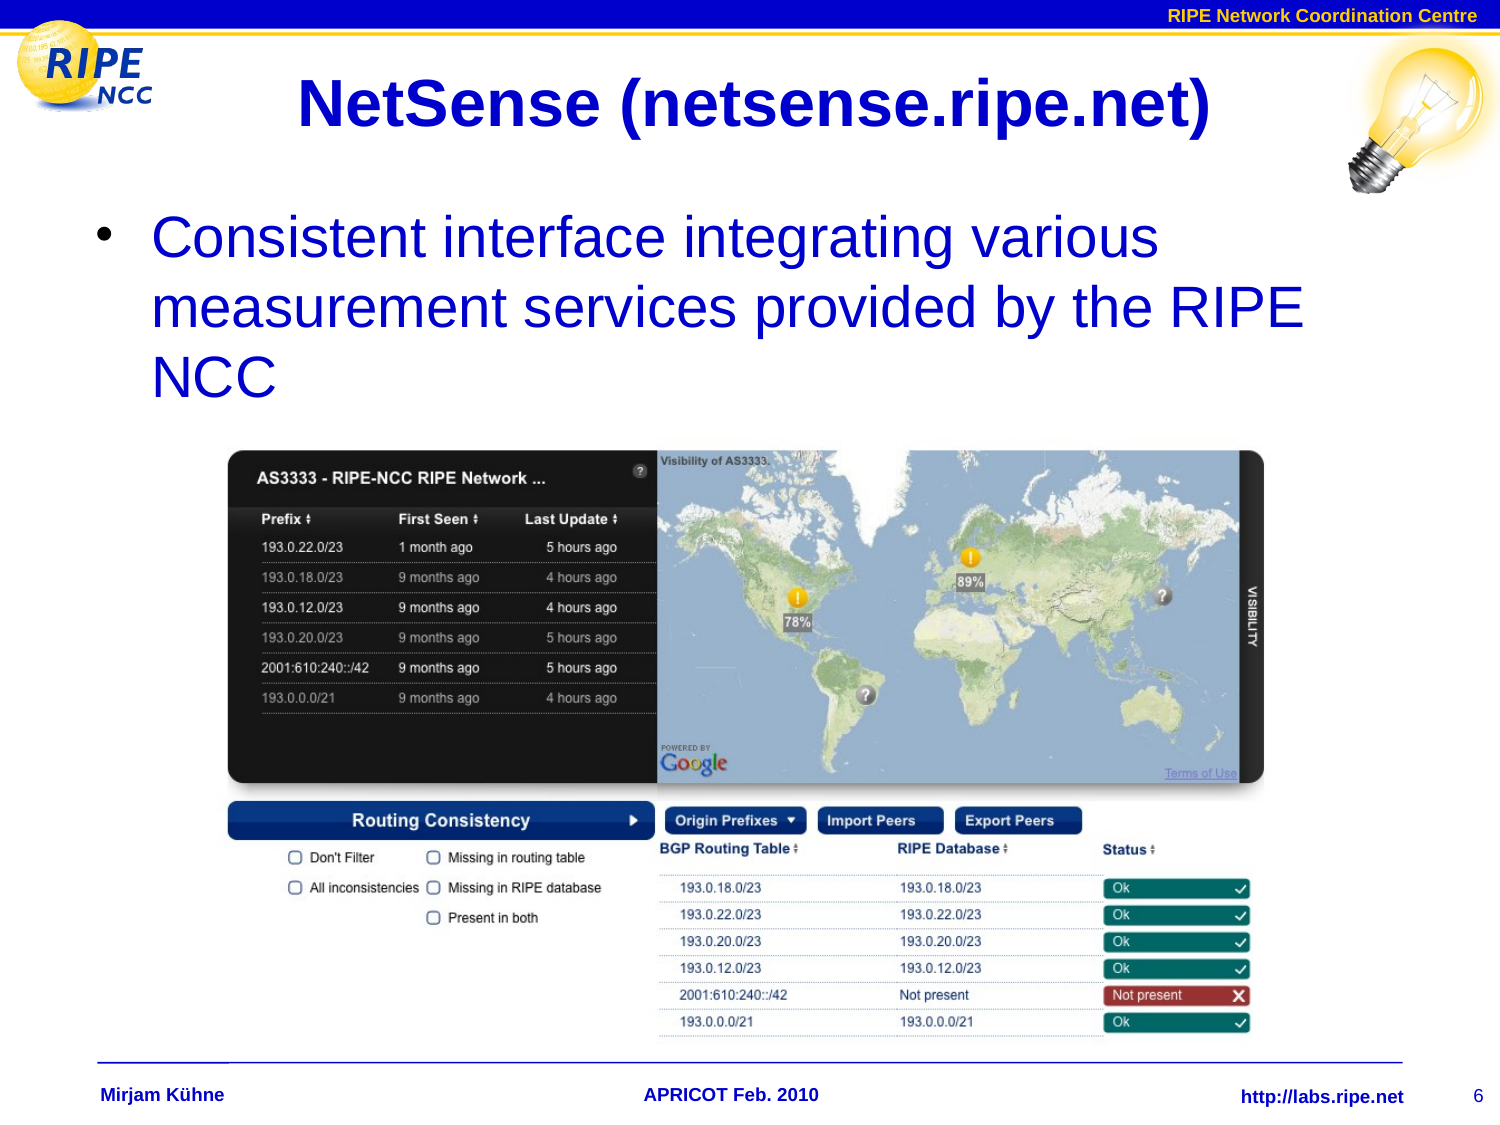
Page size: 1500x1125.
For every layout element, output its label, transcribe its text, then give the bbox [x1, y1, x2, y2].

text_box APRICOT Feb. 2010 [512, 1074, 951, 1113]
picture [1271, 0, 1500, 232]
picture [17, 18, 152, 112]
text_box <number> [1430, 1075, 1499, 1114]
title NetSense (netsense.ripe.net) [196, 52, 1313, 156]
list Consistent interface integrating various measurement services provided by the RIPE NCC [64, 191, 1437, 1065]
picture [200, 437, 1283, 1051]
text_box Mirjam Kühne [85, 1074, 488, 1114]
